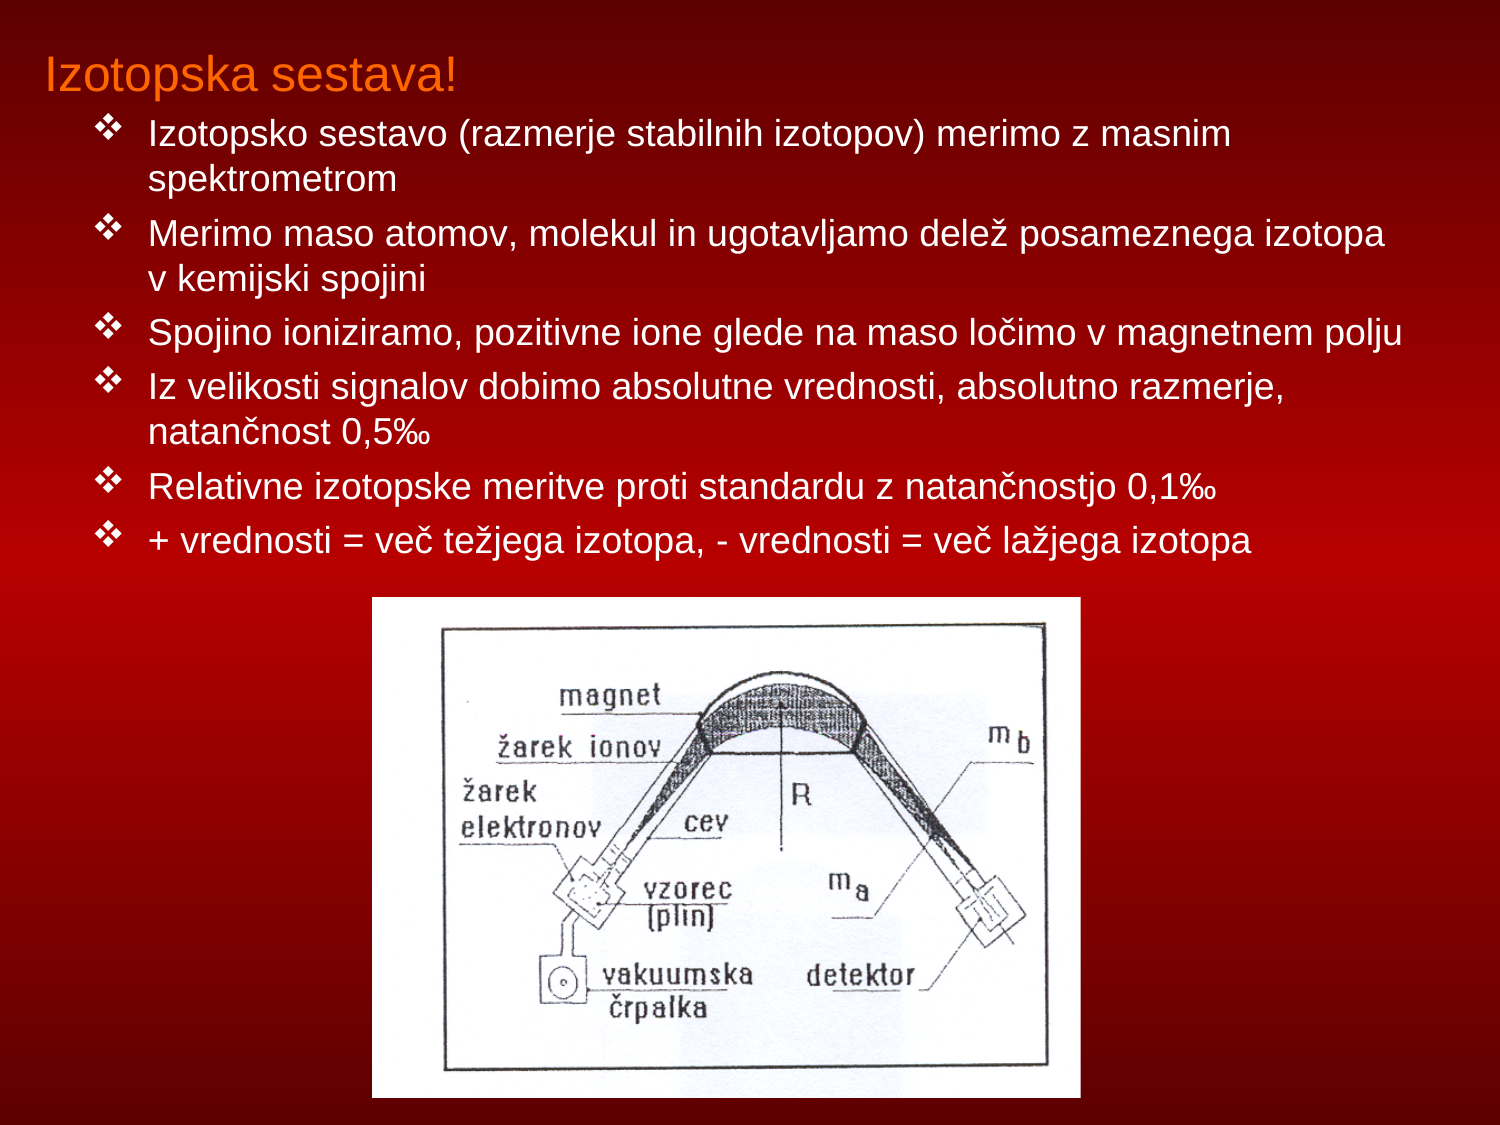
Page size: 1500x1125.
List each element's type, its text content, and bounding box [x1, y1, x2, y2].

title Izotopska sestava! [29, 31, 1380, 112]
list Izotopsko sestavo (razmerje stabilnih izotopov) merimo z masnim spektrometrom Merimo maso atomov, molekul in ugotavljamo delež posameznega izotopa v kemijski spojini Spojino ioniziramo, pozitivne ione glede na maso ločimo v magnetnem polju Iz velikosti signalov dobimo absolutne vrednosti, absolutno razmerje, natančnost 0,5‰ Relativne izotopske meritve proti standardu z natančnostjo 0,1‰ + vrednosti = več težjega izotopa, - vrednosti = več lažjega izotopa [76, 101, 1427, 1000]
picture [372, 597, 1081, 1098]
